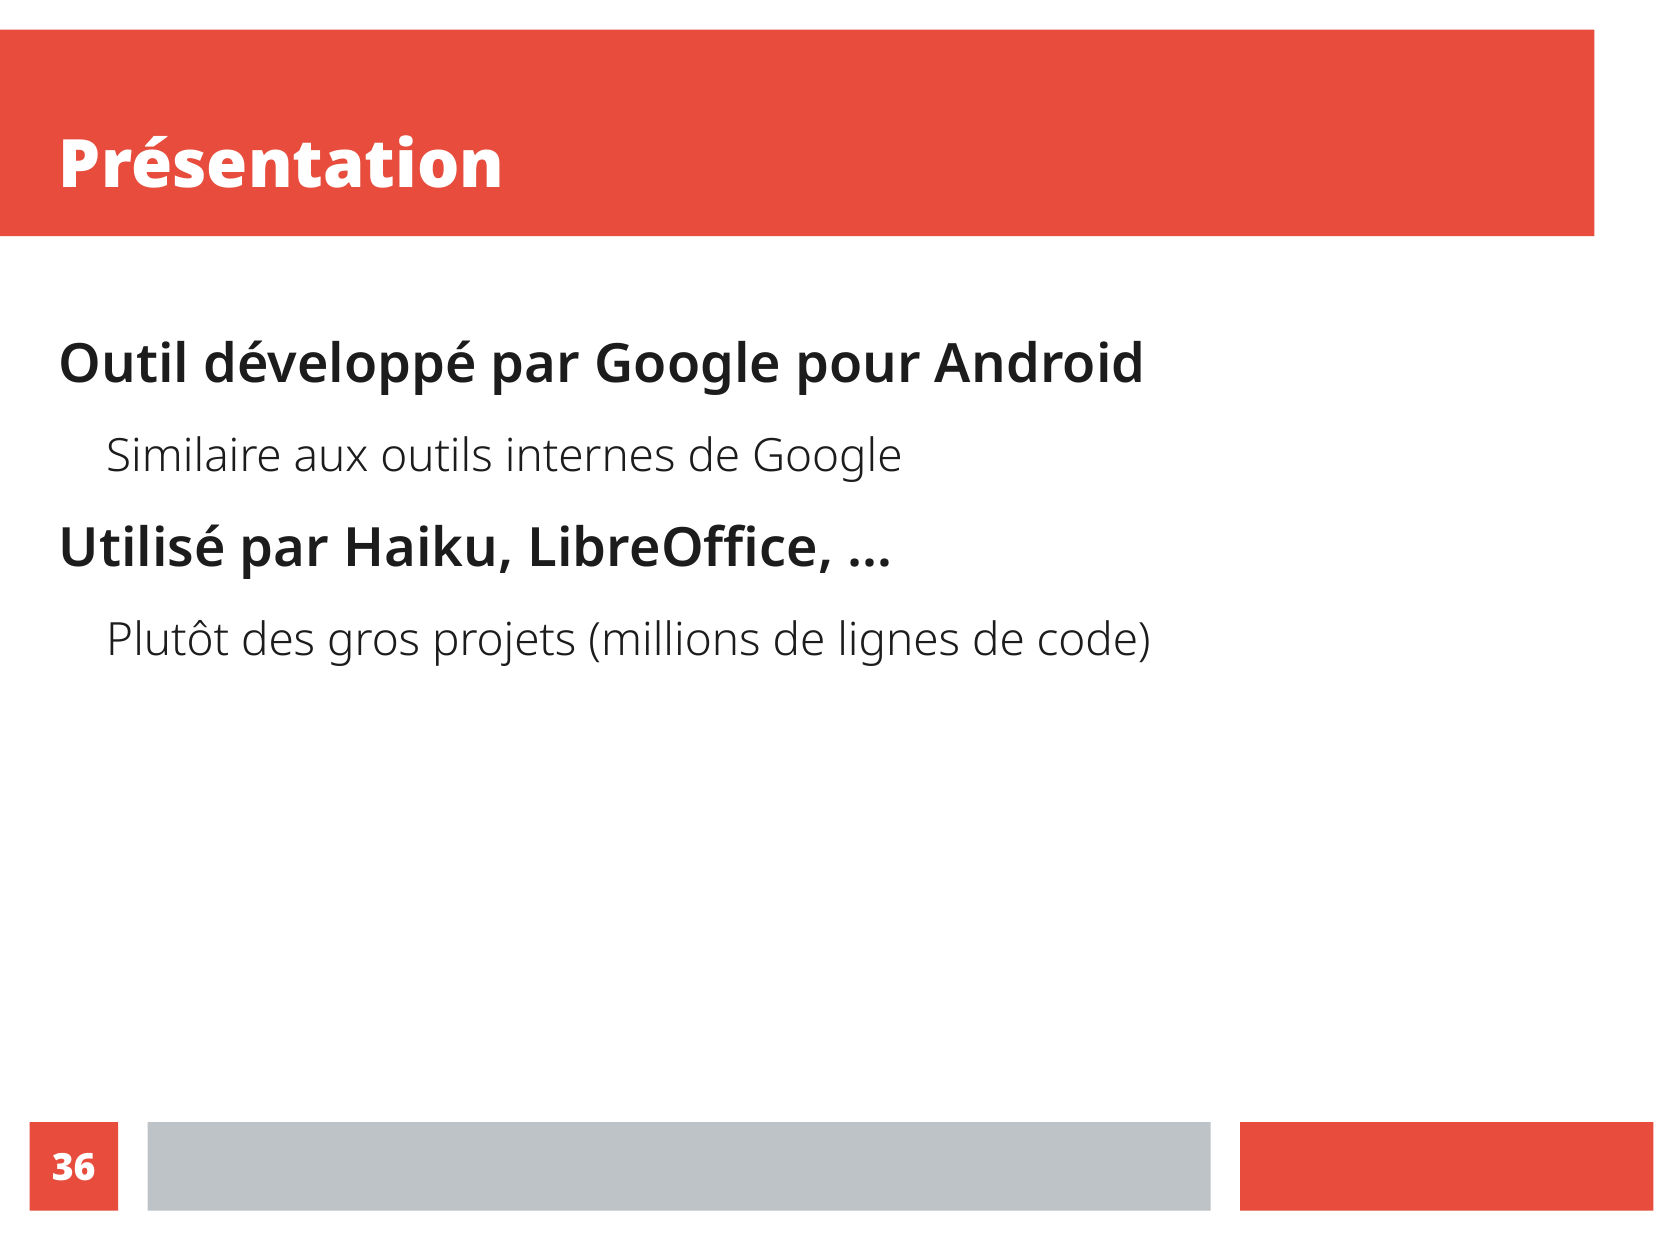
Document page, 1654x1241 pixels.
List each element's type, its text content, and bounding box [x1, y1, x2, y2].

title Présentation [59, 59, 1595, 207]
list Outil développé par Google pour Android Similaire aux outils internes de Google Utilisé par Haiku, LibreOffice, … Plutôt des gros projets (millions de lignes de code) [59, 324, 1565, 1093]
